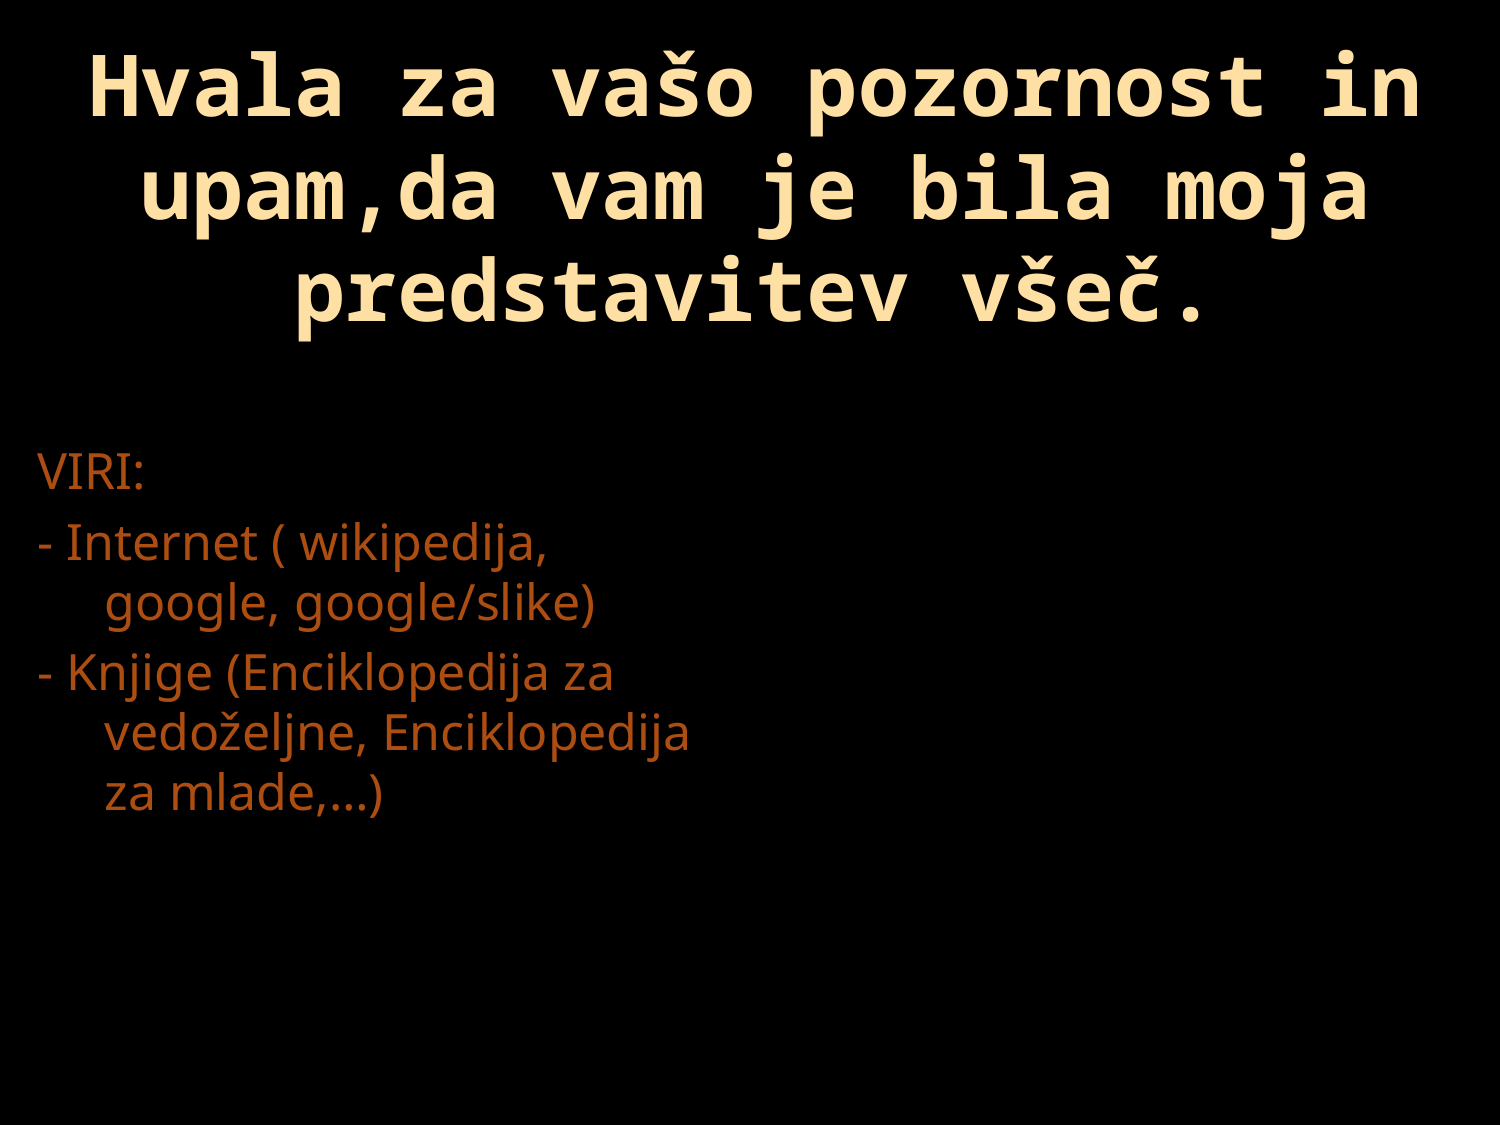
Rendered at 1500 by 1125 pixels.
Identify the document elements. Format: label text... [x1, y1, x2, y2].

title Hvala za vašo pozornost in upam,da vam je bila moja predstavitev všeč. [0, 0, 1500, 473]
list VIRI: - Internet ( wikipedija, google, google/slike) - Knjige (Enciklopedija za vedoželjne, Enciklopedija za mlade,…) [0, 432, 739, 1125]
